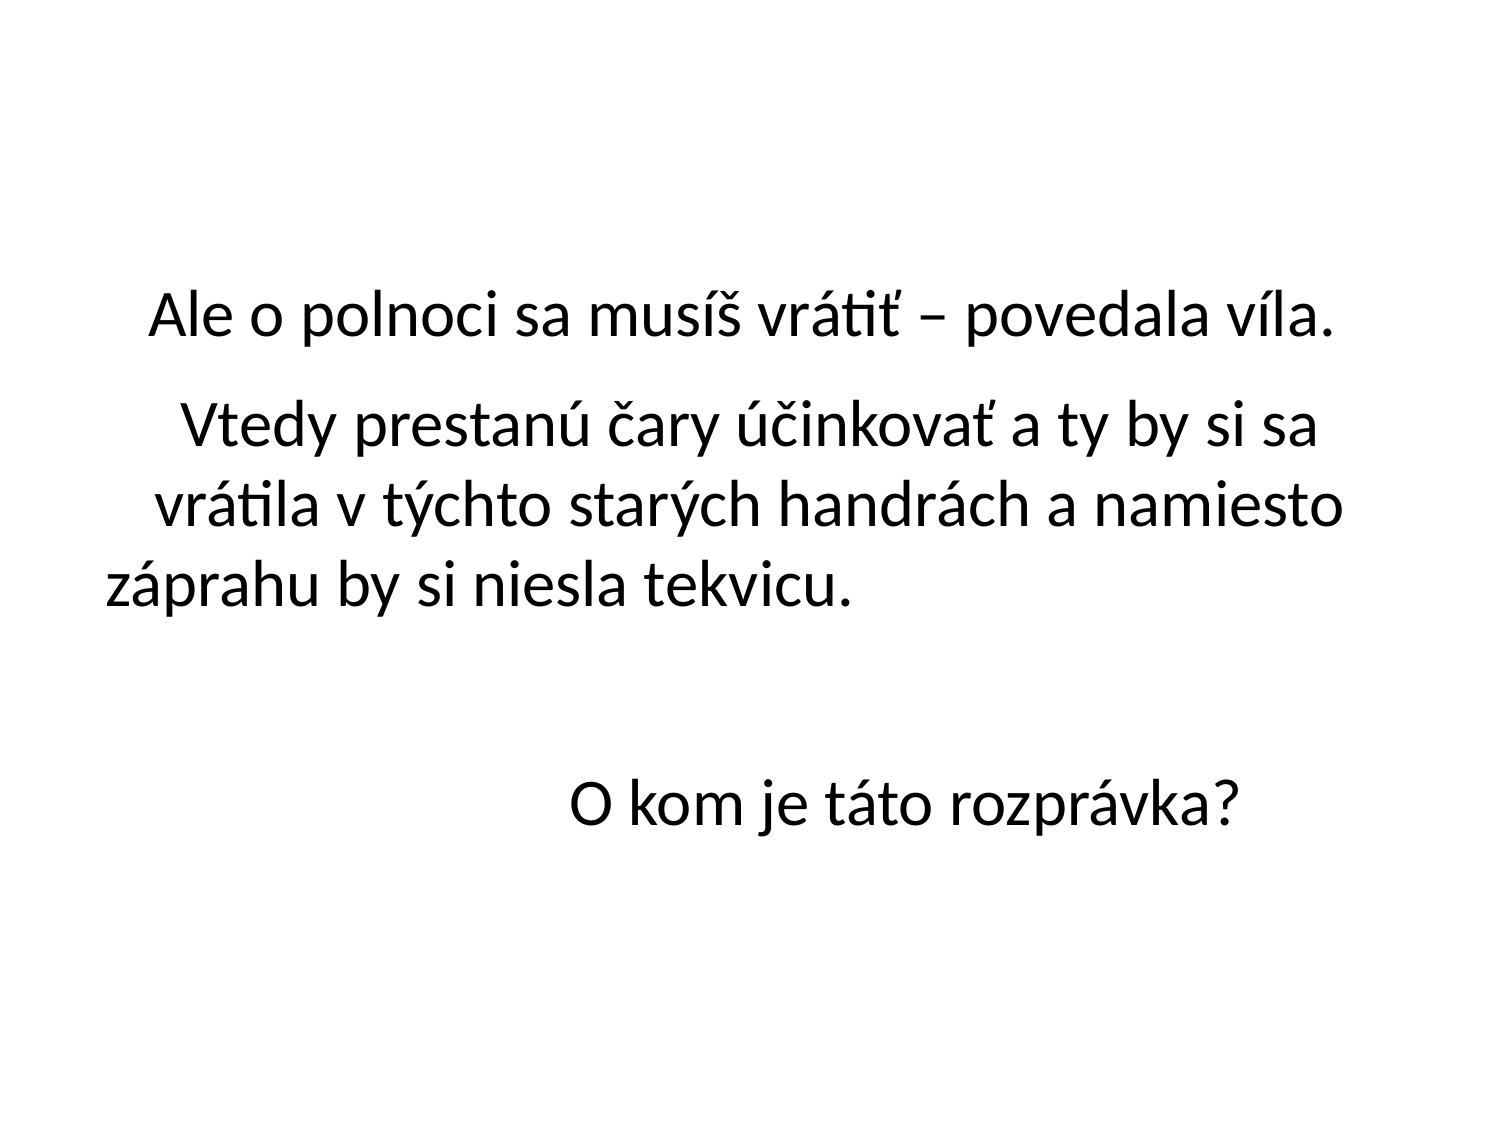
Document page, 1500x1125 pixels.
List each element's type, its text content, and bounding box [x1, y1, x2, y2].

list Ale o polnoci sa musíš vrátiť – povedala víla. Vtedy prestanú čary účinkovať a ty by si sa vrátila v týchto starých handrách a namiesto záprahu by si niesla tekvicu. O kom je táto rozprávka? [75, 262, 1425, 1005]
